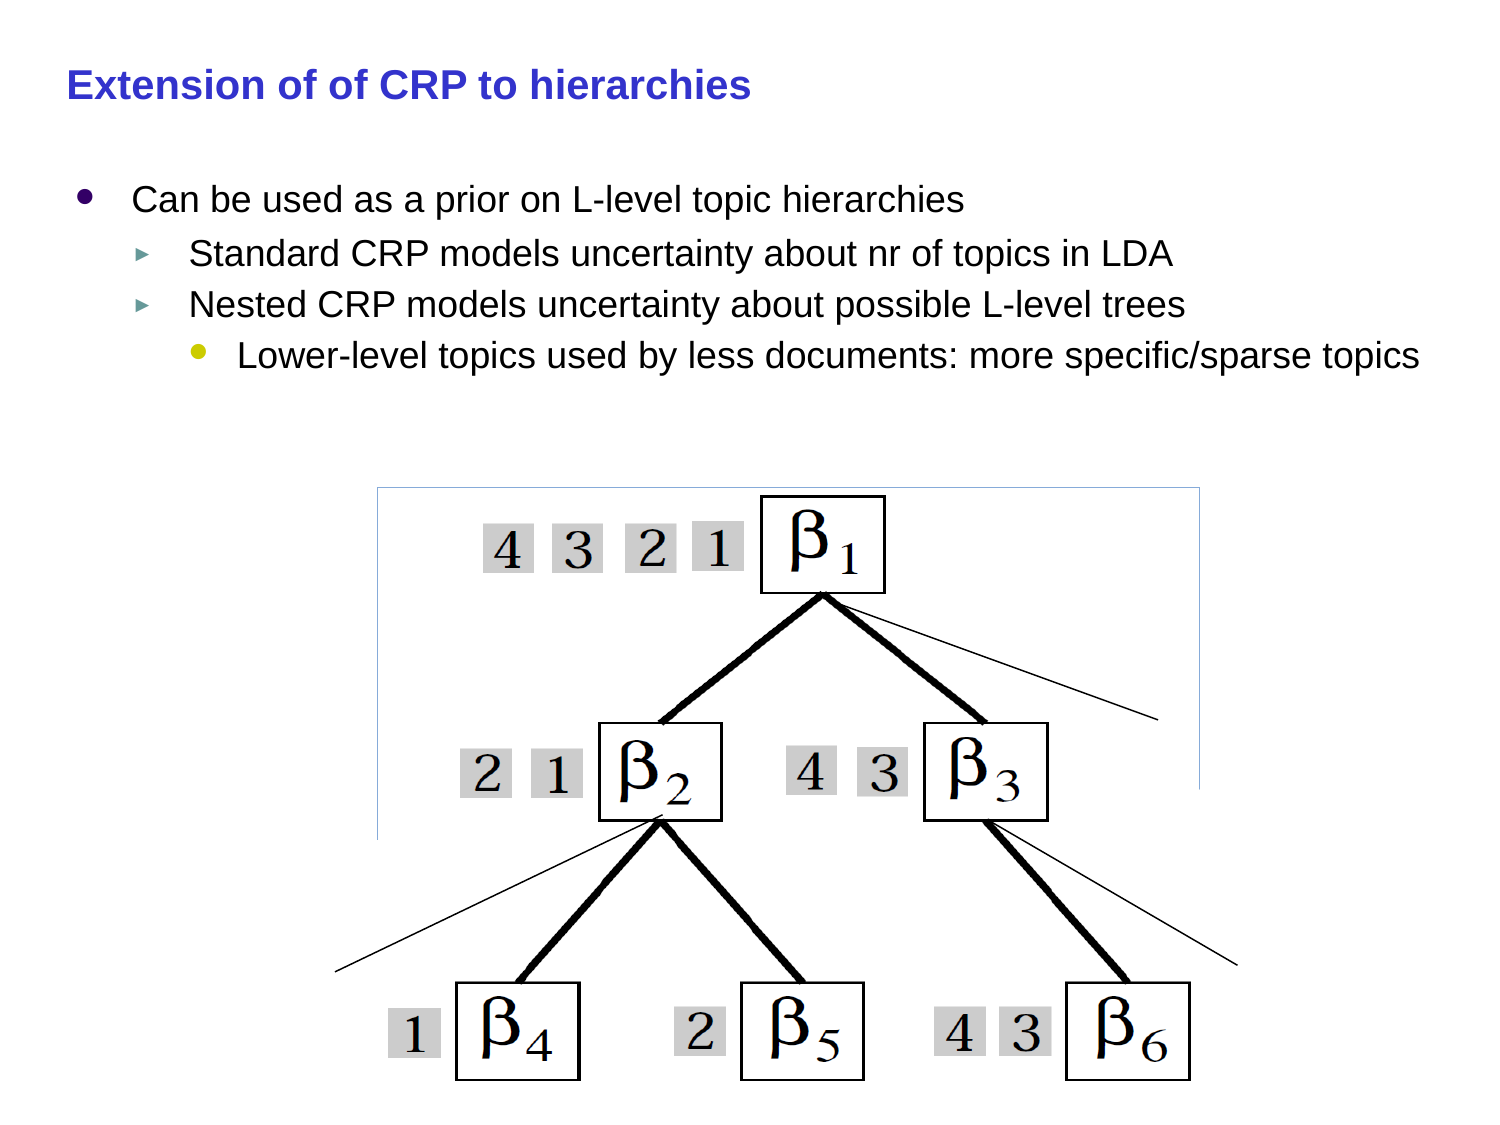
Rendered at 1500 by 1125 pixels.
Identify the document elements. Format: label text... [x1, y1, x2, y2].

list Can be used as a prior on L-level topic hierarchies Standard CRP models uncertainty about nr of topics in LDA Nested CRP models uncertainty about possible L-level trees Lower-level topics used by less documents: more specific/sparse topics [75, 178, 1425, 971]
picture [377, 487, 1201, 1088]
title Extension of of CRP to hierarchies [51, 46, 1459, 123]
